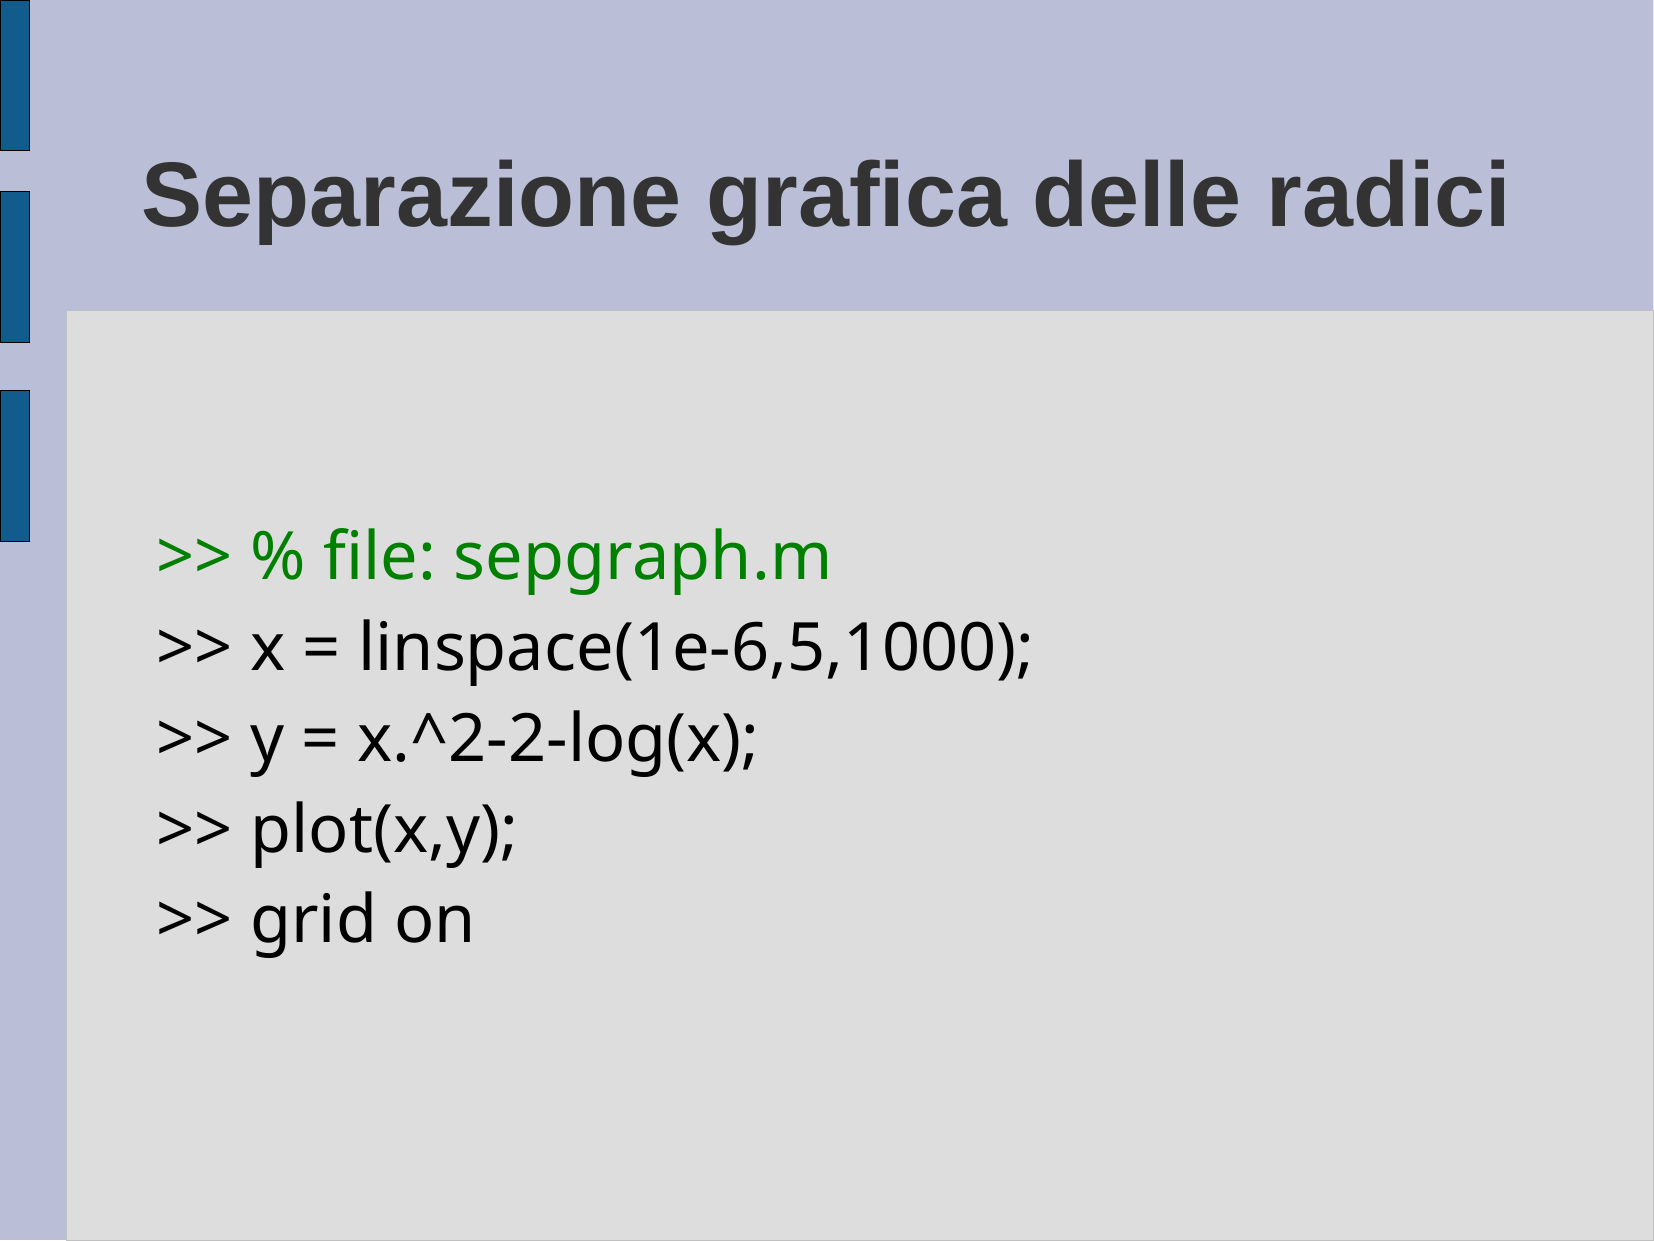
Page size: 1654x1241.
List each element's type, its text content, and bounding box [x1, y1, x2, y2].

subtitle >> % file: sepgraph.m >> x = linspace(1e-6,5,1000); >> y = x.^2-2-log(x); >> plot(x,y); >> grid on [121, 352, 1534, 1119]
title Separazione grafica delle radici [121, 91, 1534, 299]
